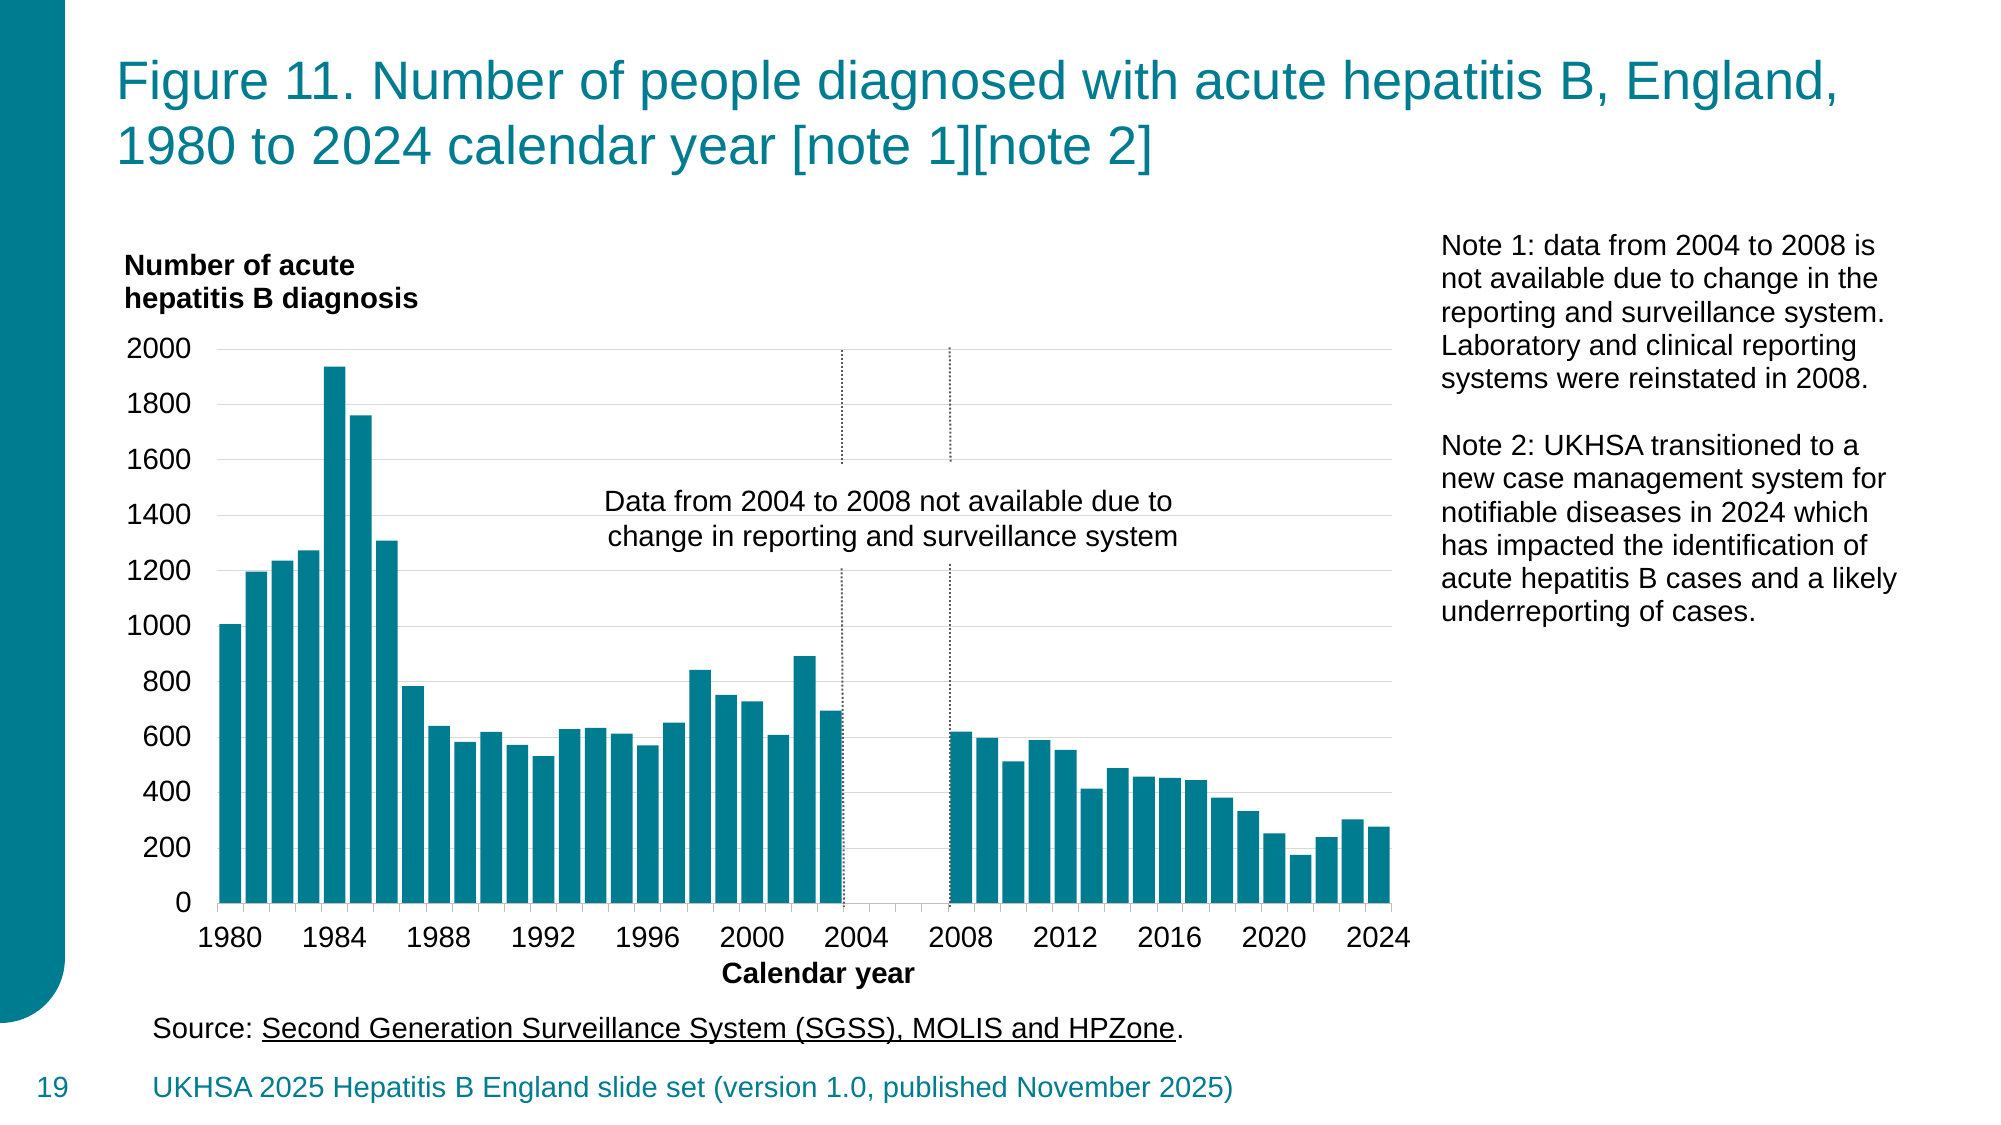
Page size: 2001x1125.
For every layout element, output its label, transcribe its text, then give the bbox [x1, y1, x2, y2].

picture [119, 221, 1440, 1012]
title Figure 11. Number of people diagnosed with acute hepatitis B, England, 1980 to 2024 calendar year [note 1][note 2] [101, 7, 1926, 176]
text_box [21, 1056, 120, 1117]
text_box Note 1: data from 2004 to 2008 is not available due to change in the reporting and surveillance system. Laboratory and clinical reporting systems were reinstated in 2008. Note 2: UKHSA transitioned to a new case management system for notifiable diseases in 2024 which has impacted the identification of acute hepatitis B cases and a likely underreporting of cases. [1426, 220, 1926, 640]
text_box UKHSA 2025 Hepatitis B England slide set (version 1.0, published November 2025) [137, 1056, 1780, 1116]
text_box Source: Second Generation Surveillance System (SGSS), MOLIS and HPZone. [137, 1003, 1440, 1053]
